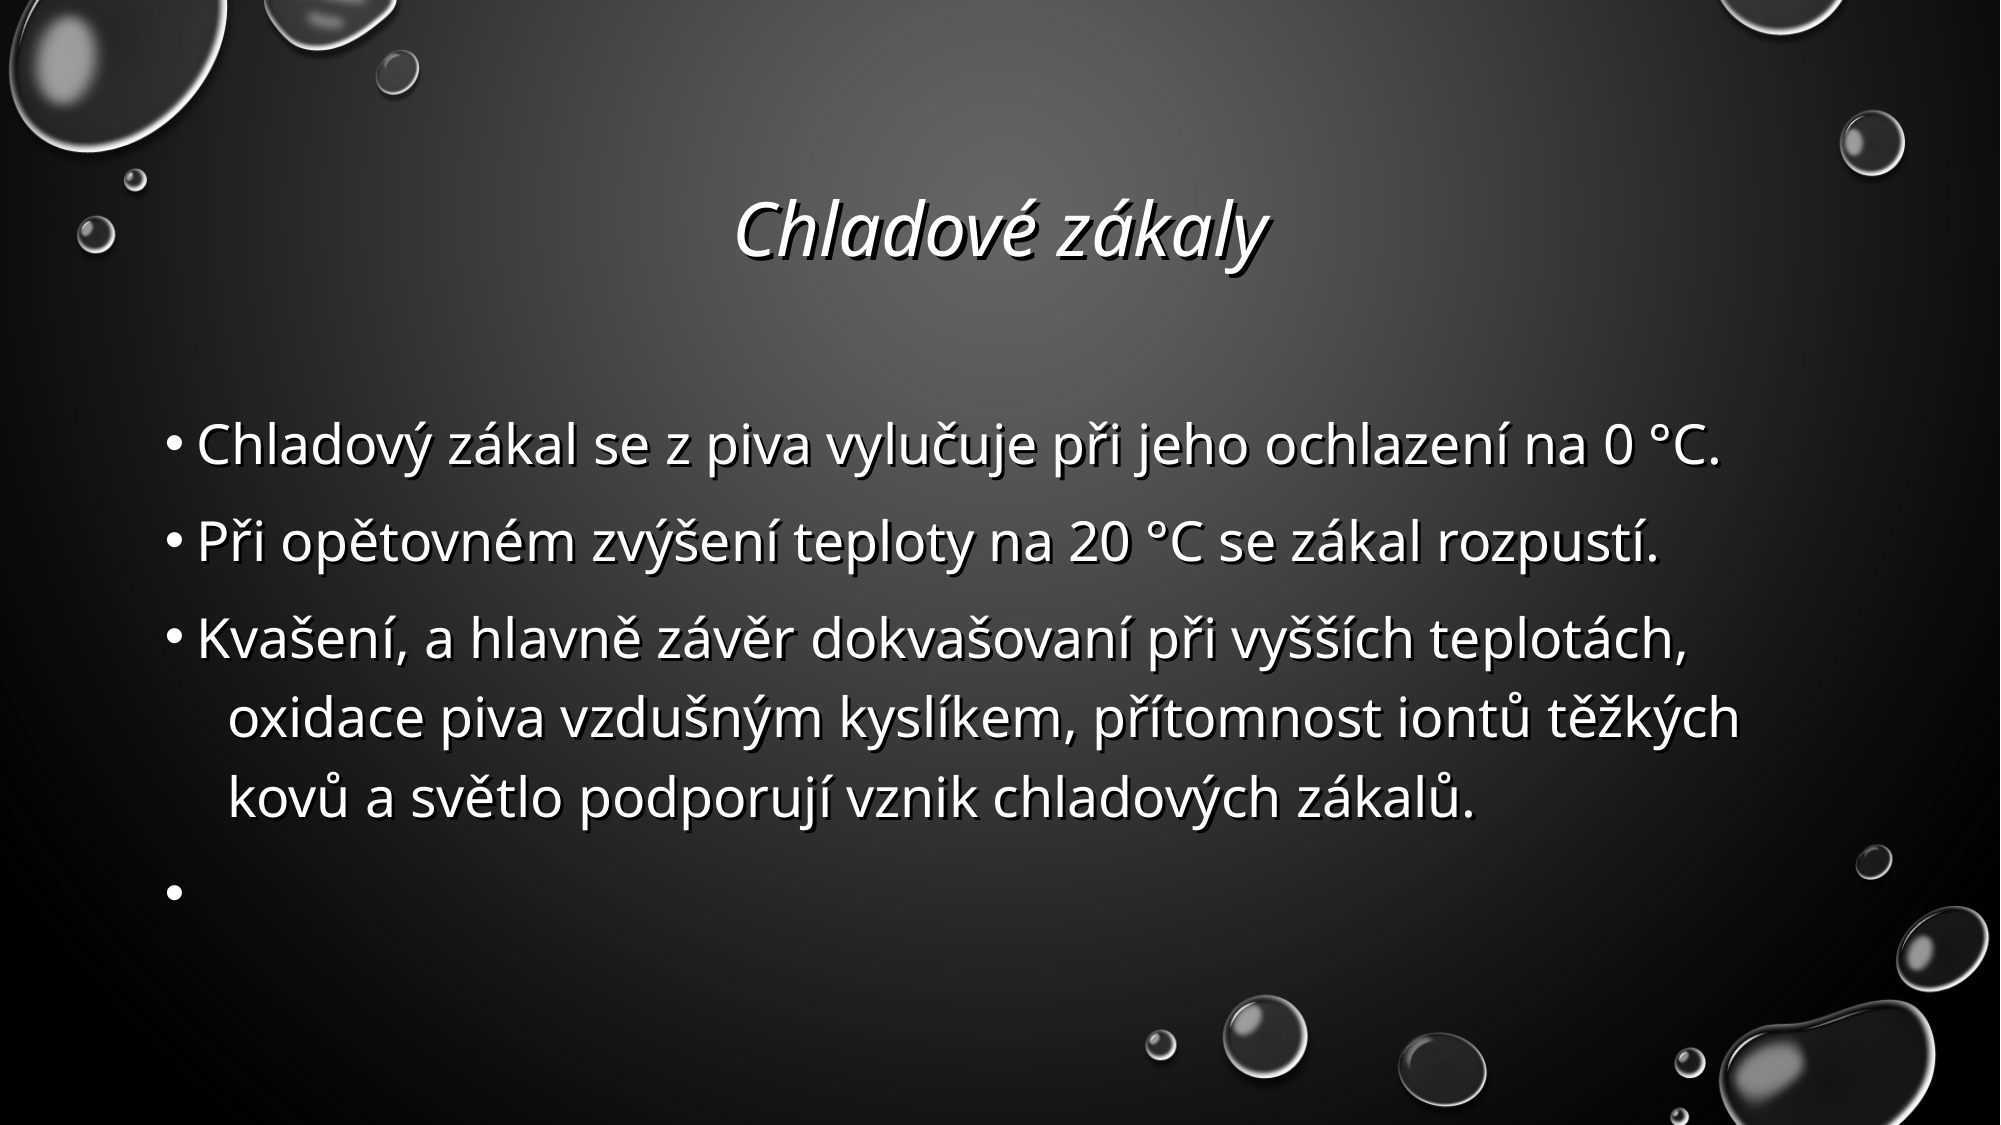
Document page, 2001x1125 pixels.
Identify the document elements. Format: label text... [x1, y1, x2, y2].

title Chladové zákaly [149, 101, 1851, 364]
list Chladový zákal se z piva vylučuje při jeho ochlazení na 0 °C. Při opětovném zvýšení teploty na 20 °C se zákal rozpustí. Kvašení, a hlavně závěr dokvašovaní při vyšších teplotách, oxidace piva vzdušným kyslíkem, přítomnost iontů těžkých kovů a světlo podporují vznik chladových zákalů. [149, 388, 1850, 950]
